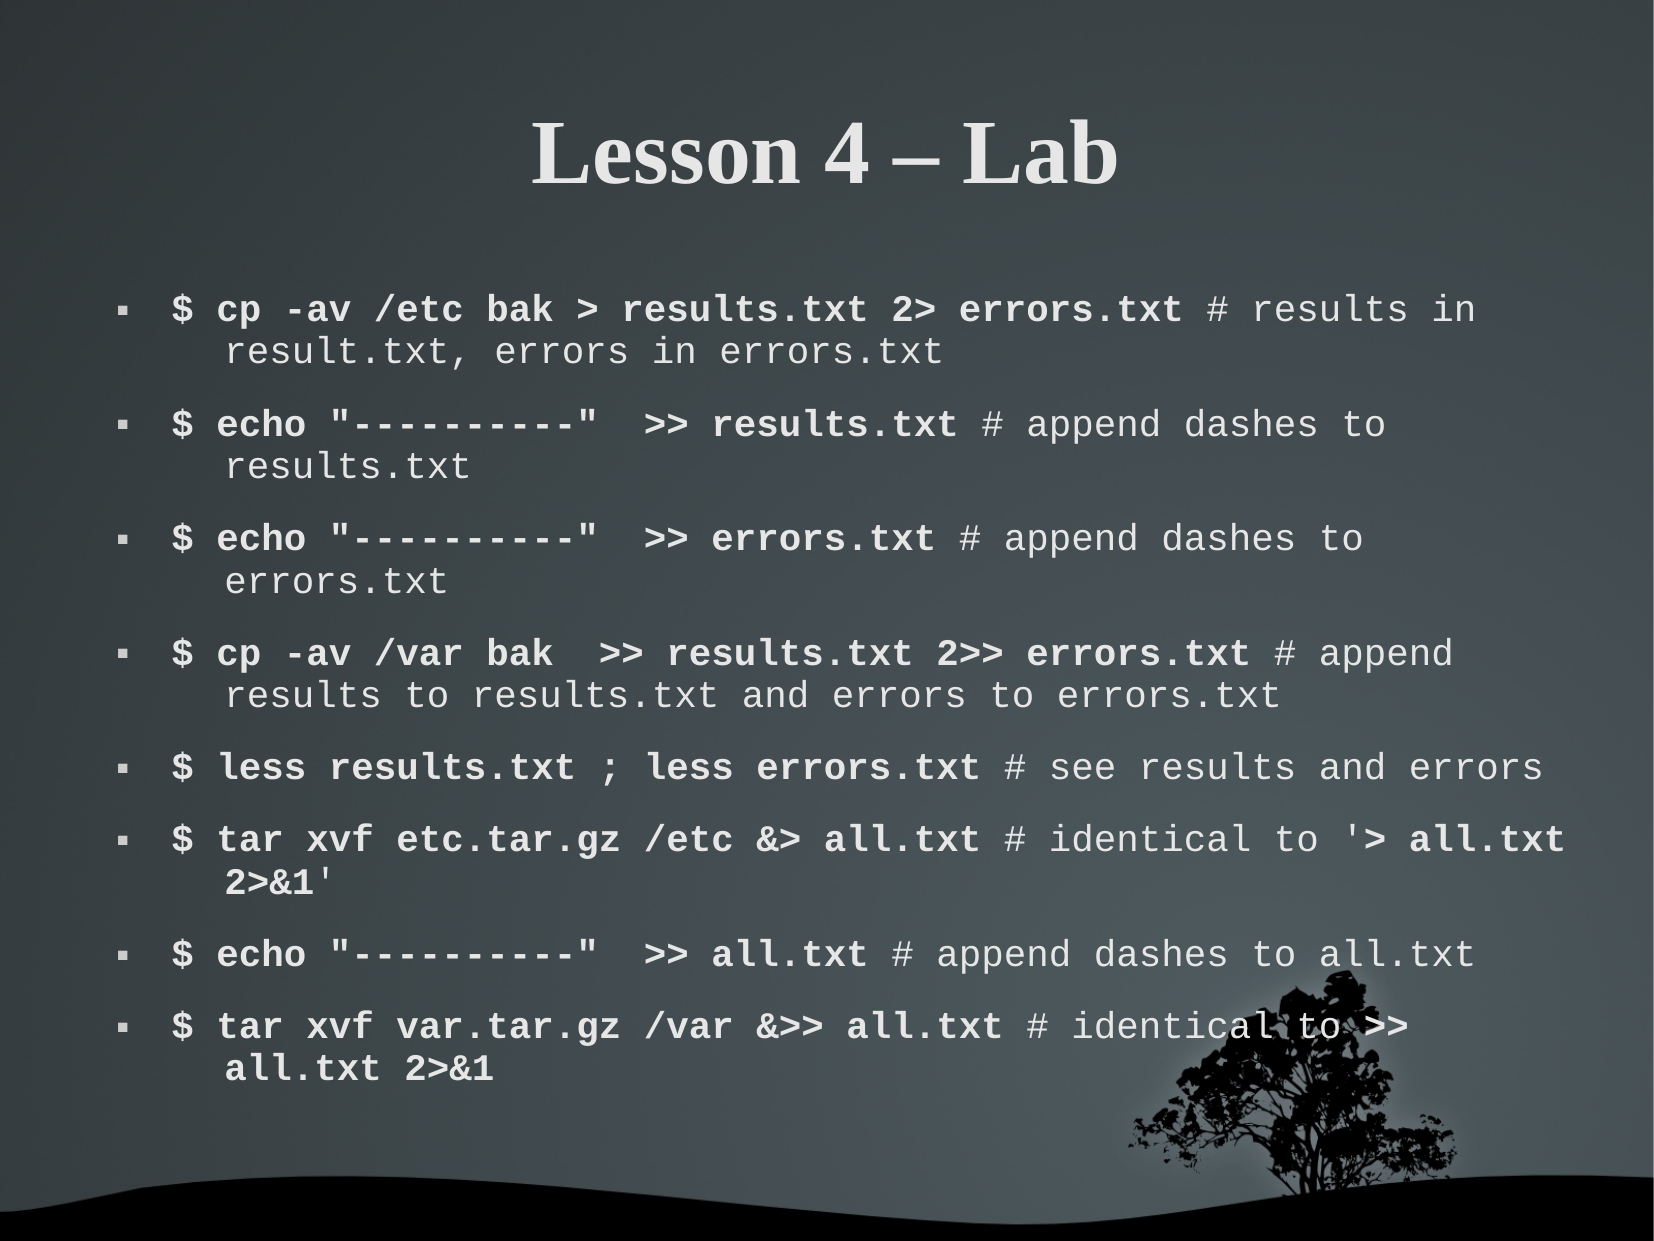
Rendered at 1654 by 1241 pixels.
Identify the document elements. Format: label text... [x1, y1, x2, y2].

list $ cp -av /etc bak > results.txt 2> errors.txt # results in result.txt, errors in errors.txt $ echo "----------" >> results.txt # append dashes to results.txt $ echo "----------" >> errors.txt # append dashes to errors.txt $ cp -av /var bak >> results.txt 2>> errors.txt # append results to results.txt and errors to errors.txt $ less results.txt ; less errors.txt # see results and errors $ tar xvf etc.tar.gz /etc &> all.txt # identical to '> all.txt 2>&1' $ echo "----------" >> all.txt # append dashes to all.txt $ tar xvf var.tar.gz /var &>> all.txt # identical to >> all.txt 2>&1 [82, 290, 1571, 1109]
title Lesson 4 – Lab [82, 49, 1571, 257]
picture [0, 0, 1654, 1241]
